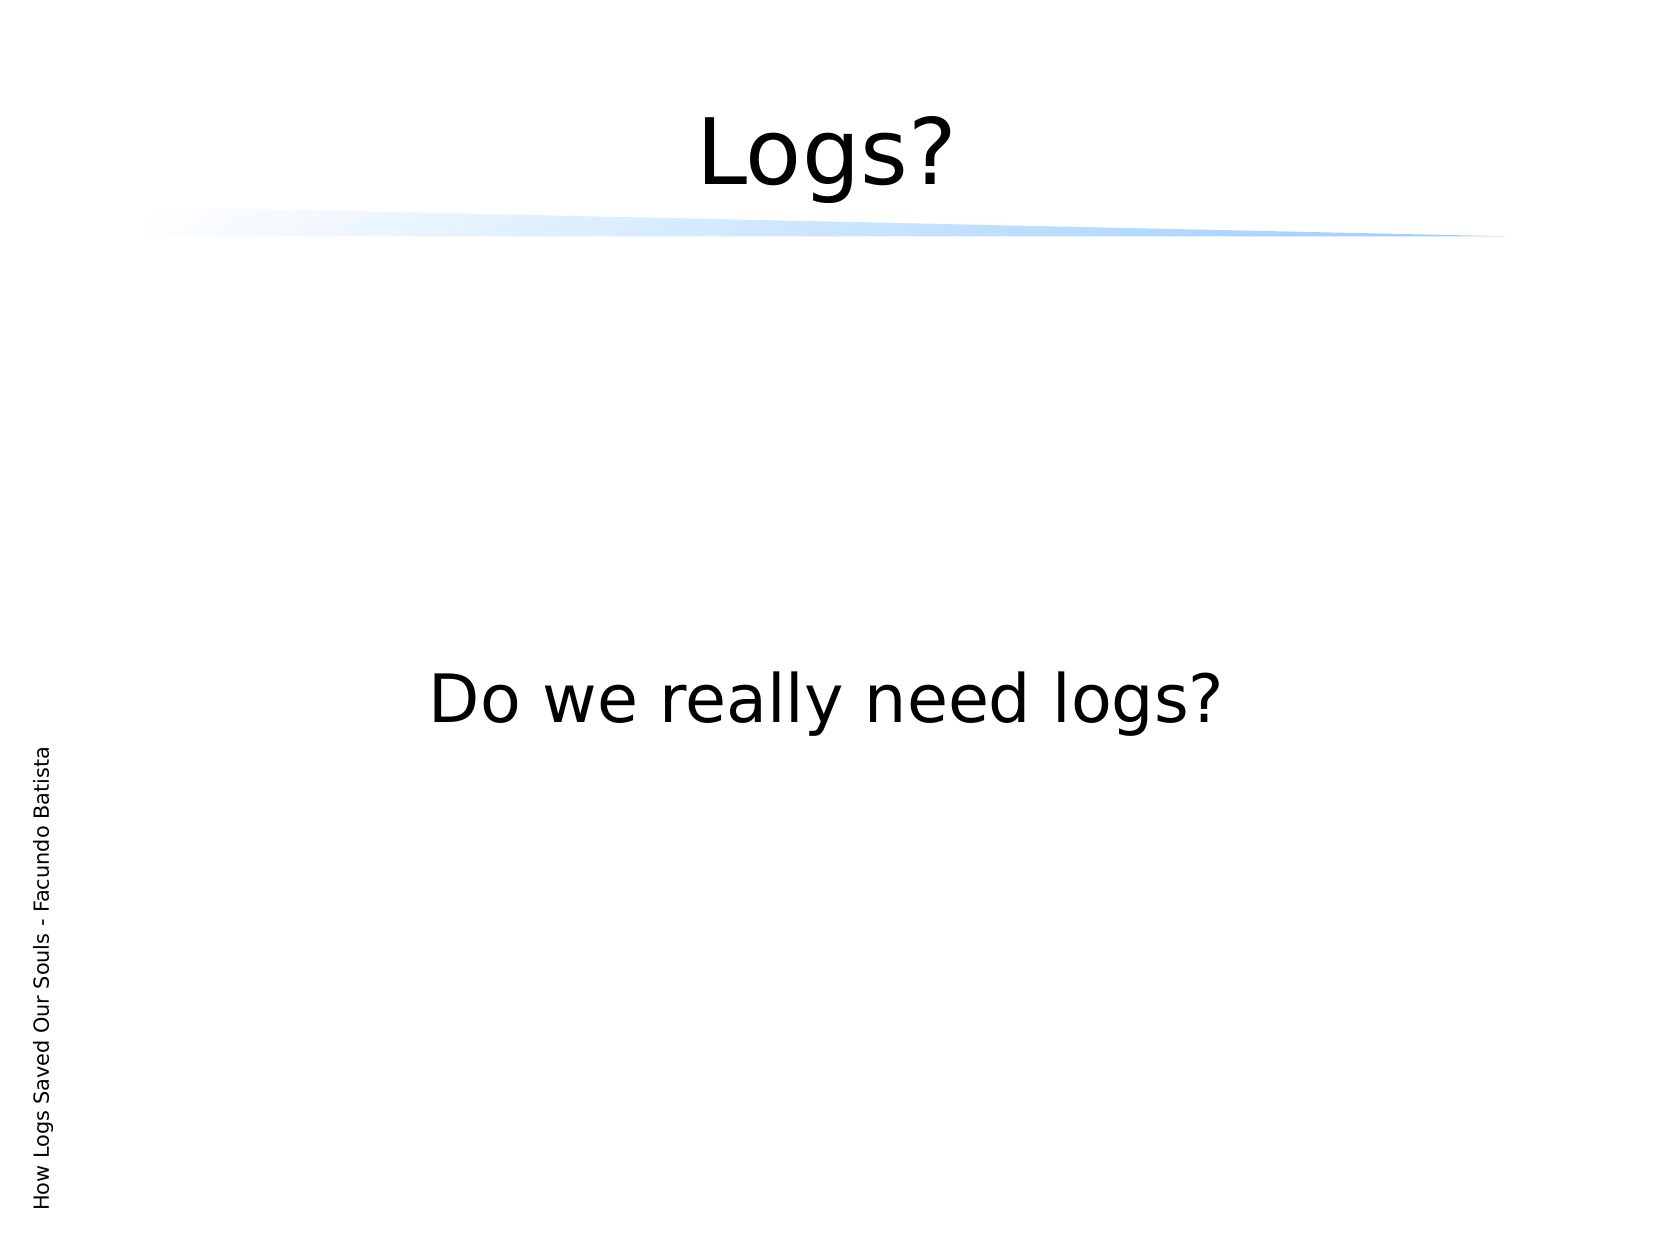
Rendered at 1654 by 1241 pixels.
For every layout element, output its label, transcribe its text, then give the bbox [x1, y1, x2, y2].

title Logs? [82, 56, 1571, 250]
subtitle Do we really need logs? [82, 290, 1571, 1109]
